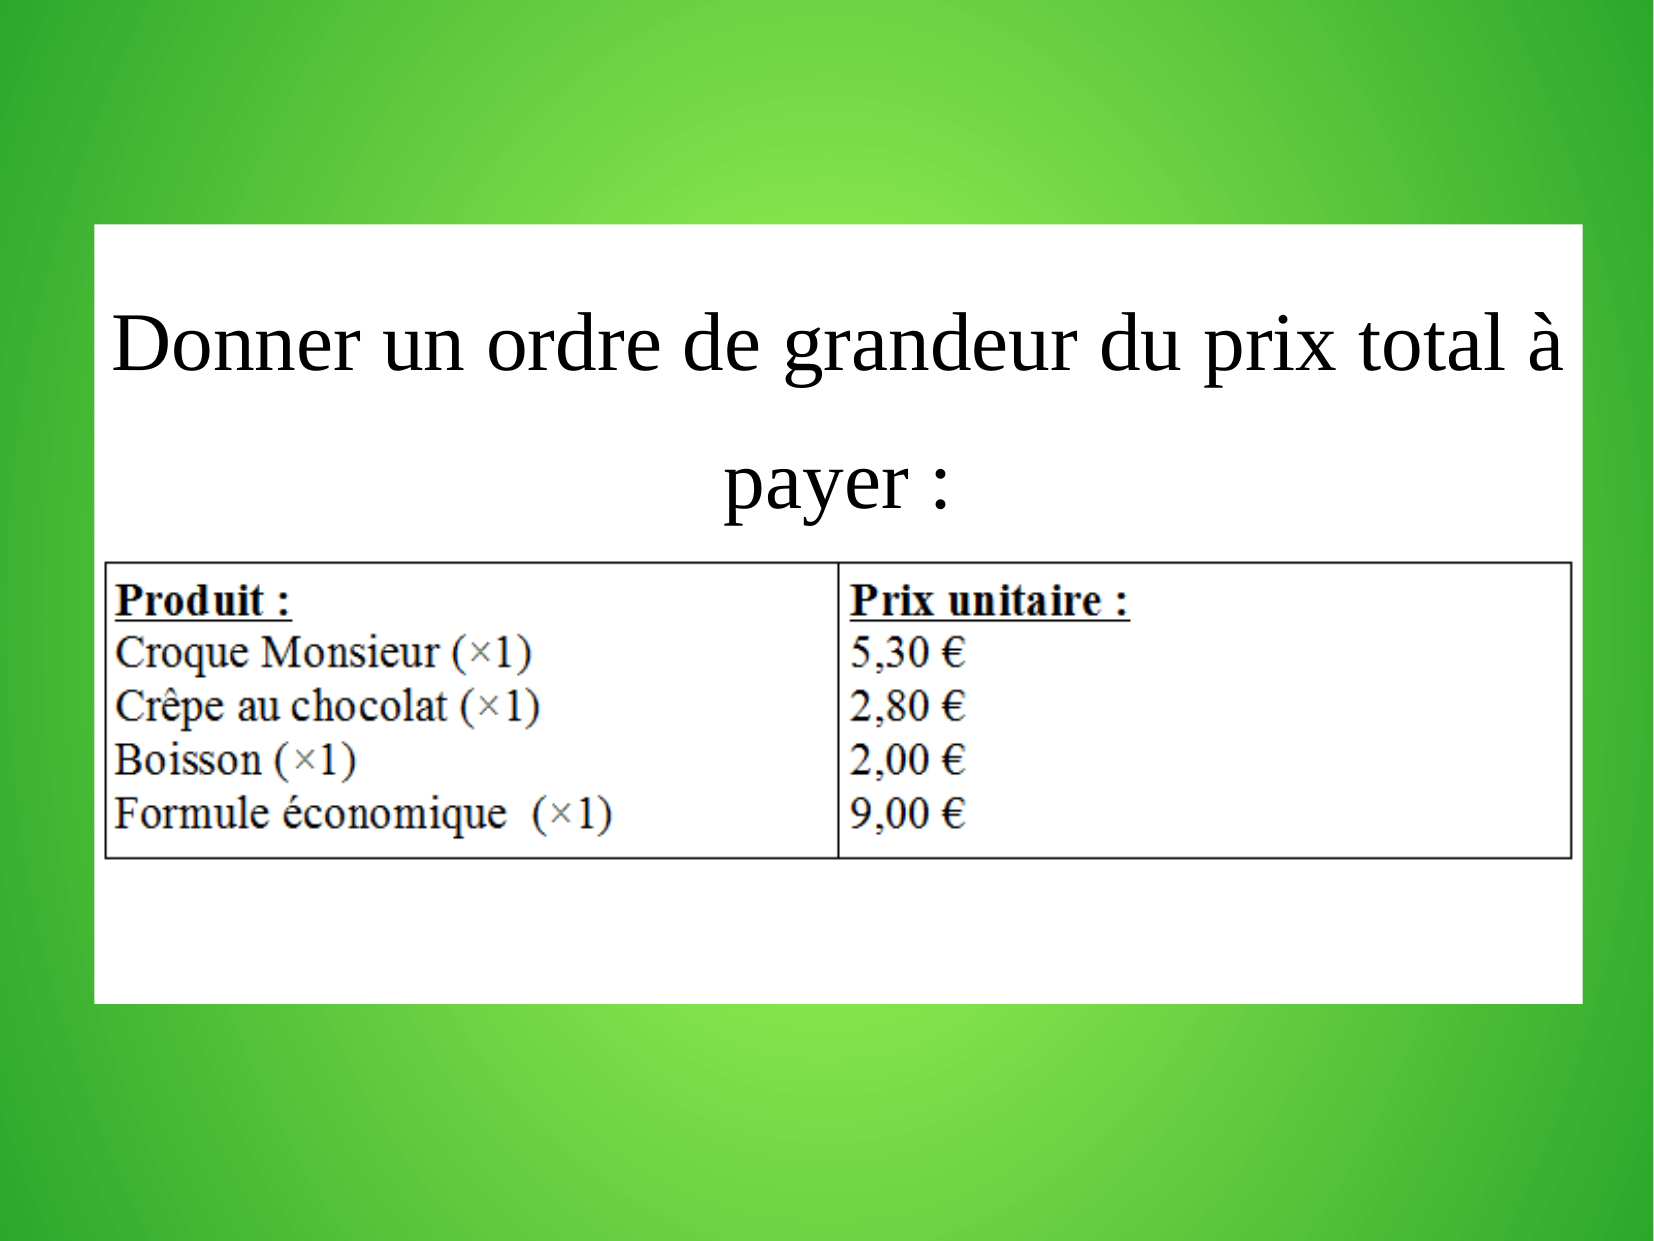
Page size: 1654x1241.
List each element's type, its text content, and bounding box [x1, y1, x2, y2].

text_box Donner un ordre de grandeur du prix total à payer : [94, 224, 1583, 1004]
picture [0, 0, 1654, 1241]
